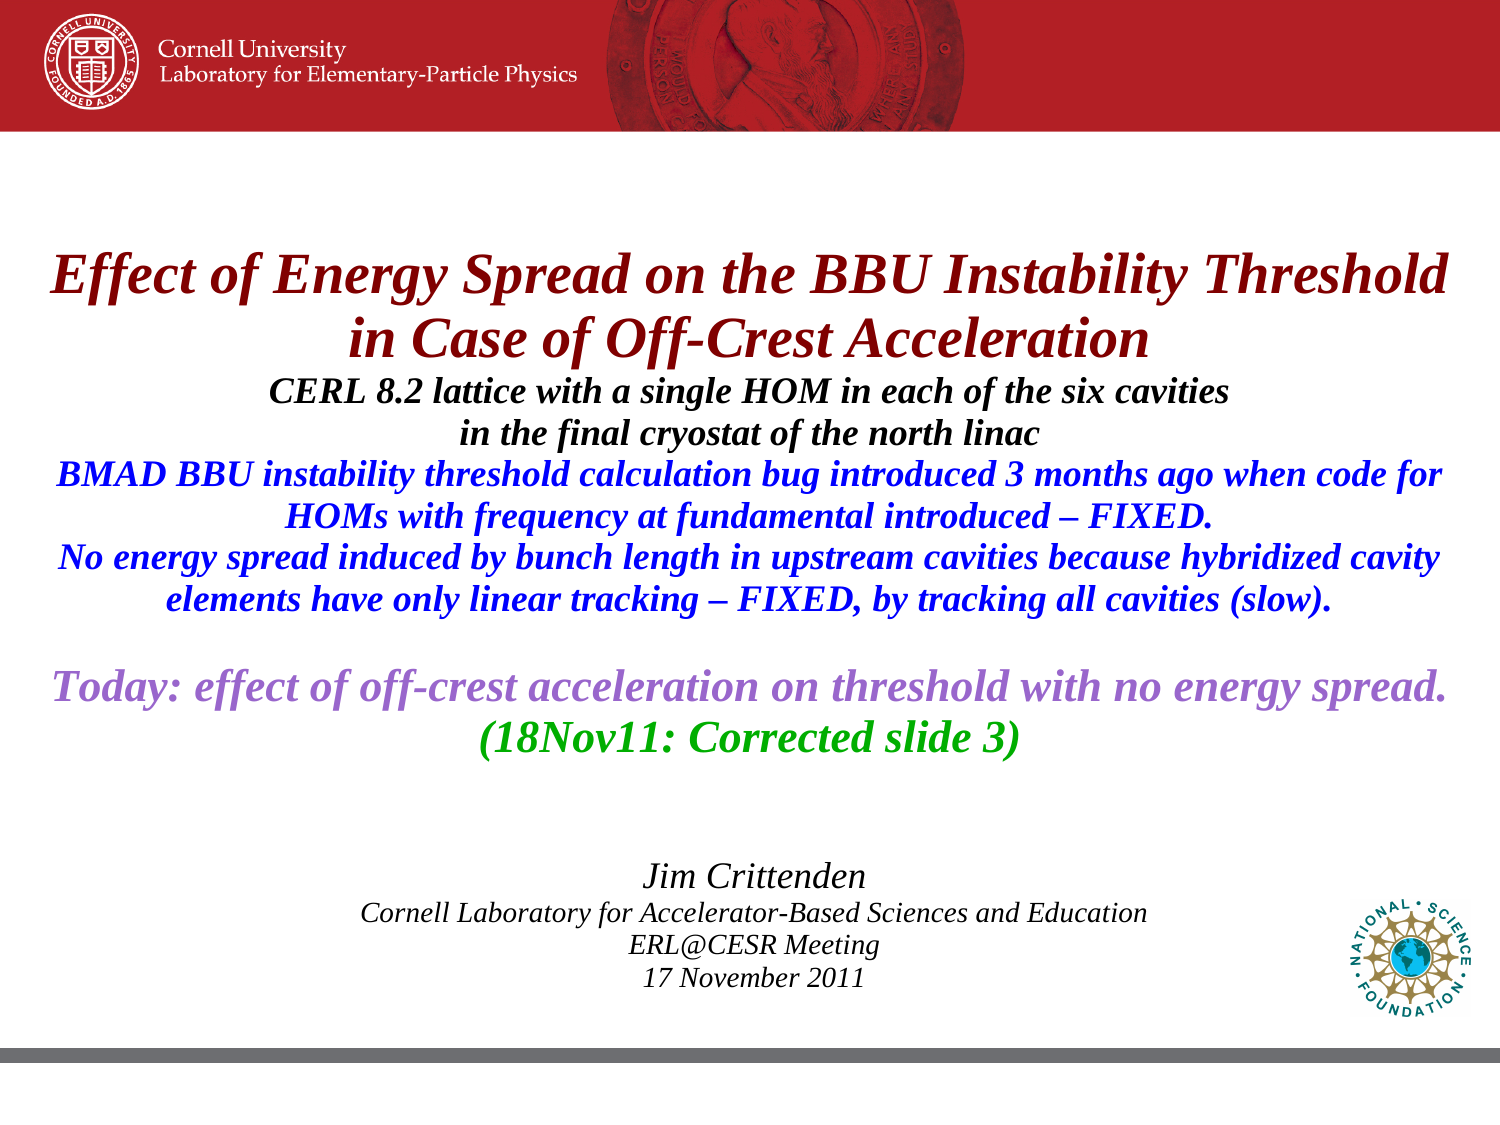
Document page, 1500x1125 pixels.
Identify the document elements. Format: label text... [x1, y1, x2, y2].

picture [1350, 899, 1471, 1017]
title Effect of Energy Spread on the BBU Instability Threshold in Case of Off-Crest Acceleration CERL 8.2 lattice with a single HOM in each of the six cavities in the final cryostat of the north linac BMAD BBU instability threshold calculation bug introduced 3 months ago when code for HOMs with frequency at fundamental introduced – FIXED. No energy spread induced by bunch length in upstream cavities because hybridized cavity elements have only linear tracking – FIXED, by tracking all cavities (slow). Today: effect of off-crest acceleration on threshold with no energy spread. (18Nov11: Corrected slide 3) [0, 149, 1500, 854]
picture [0, 0, 1500, 132]
subtitle Jim Crittenden Cornell Laboratory for Accelerator-Based Sciences and Education ERL@CESR Meeting 17 November 2011 [259, 855, 1250, 1031]
